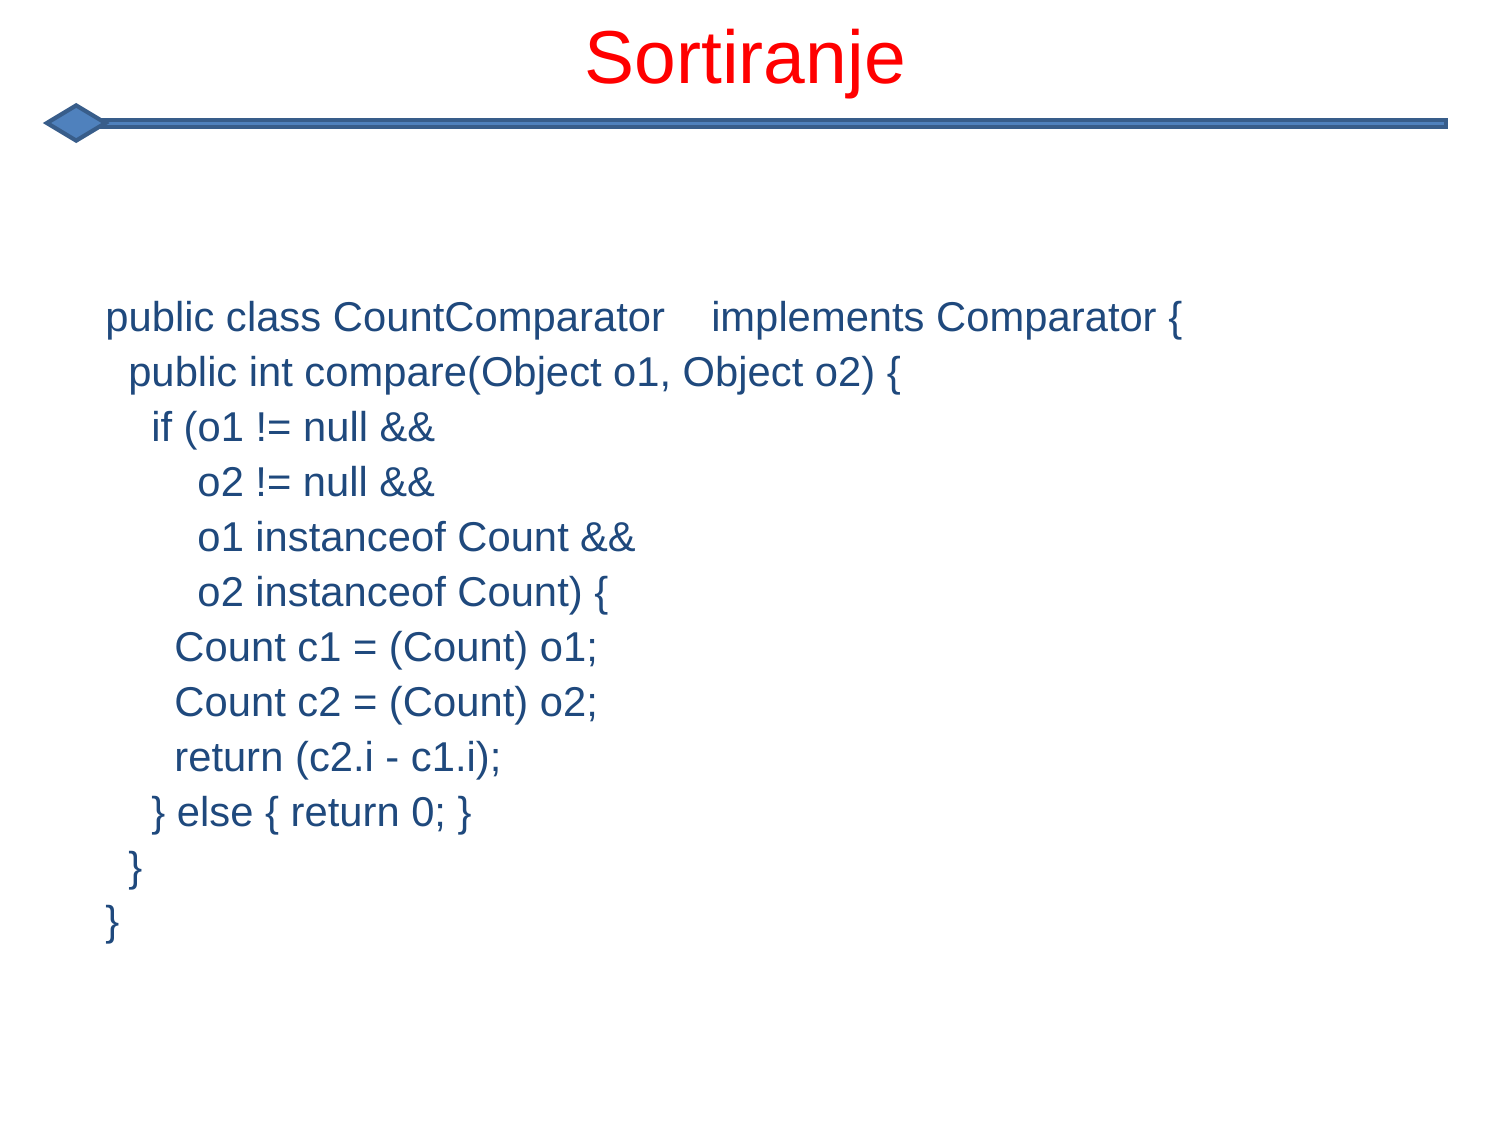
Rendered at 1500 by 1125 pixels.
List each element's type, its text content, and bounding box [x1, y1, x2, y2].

text_box public class CountComparator implements Comparator { public int compare(Object o1, Object o2) { if (o1 != null && o2 != null && o1 instanceof Count && o2 instanceof Count) { Count c1 = (Count) o1; Count c2 = (Count) o2; return (c2.i - c1.i); } else { return 0; } } } [105, 199, 1387, 1044]
title Sortiranje [70, 0, 1421, 108]
